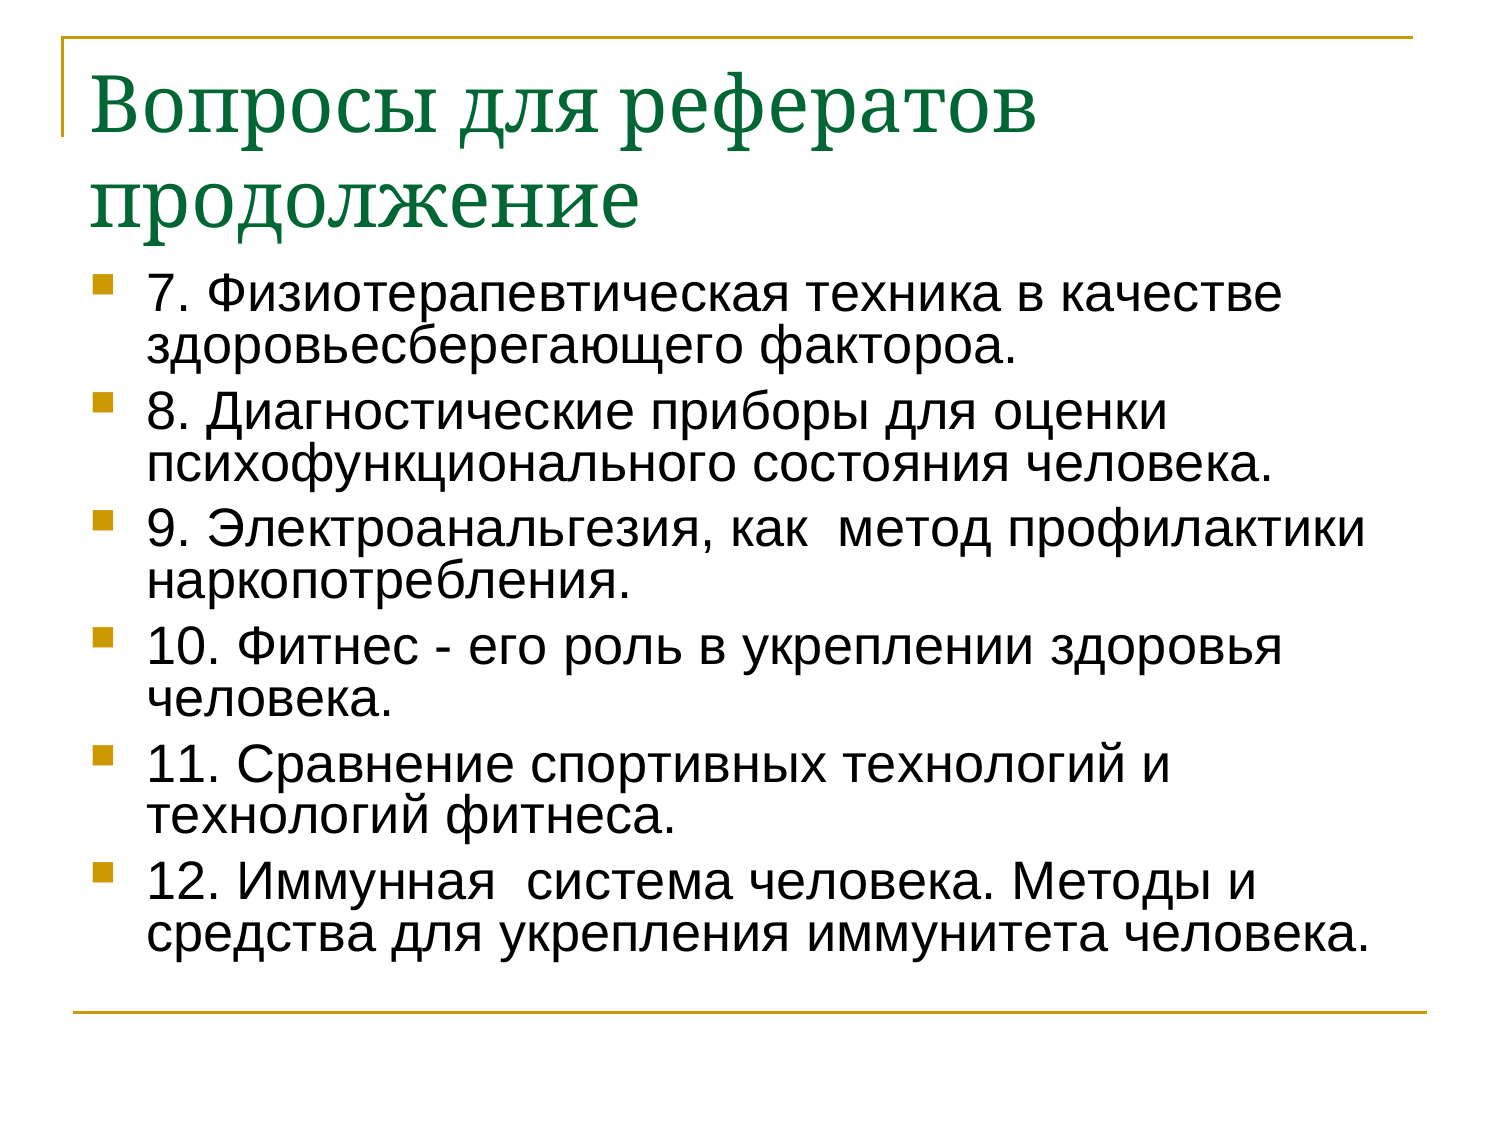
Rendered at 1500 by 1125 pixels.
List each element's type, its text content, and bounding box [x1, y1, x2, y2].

title Вопросы для рефератов продолжение [75, 45, 1426, 252]
list 7. Физиотерапевтическая техника в качестве здоровьесберегающего фактороа. 8. Диагностические приборы для оценки психофункционального состояния человека. 9. Электроанальгезия, как метод профилактики наркопотребления. 10. Фитнес - его роль в укреплении здоровья человека. 11. Сравнение спортивных технологий и технологий фитнеса. 12. Иммунная система человека. Методы и средства для укрепления иммунитета человека. [75, 262, 1426, 1006]
